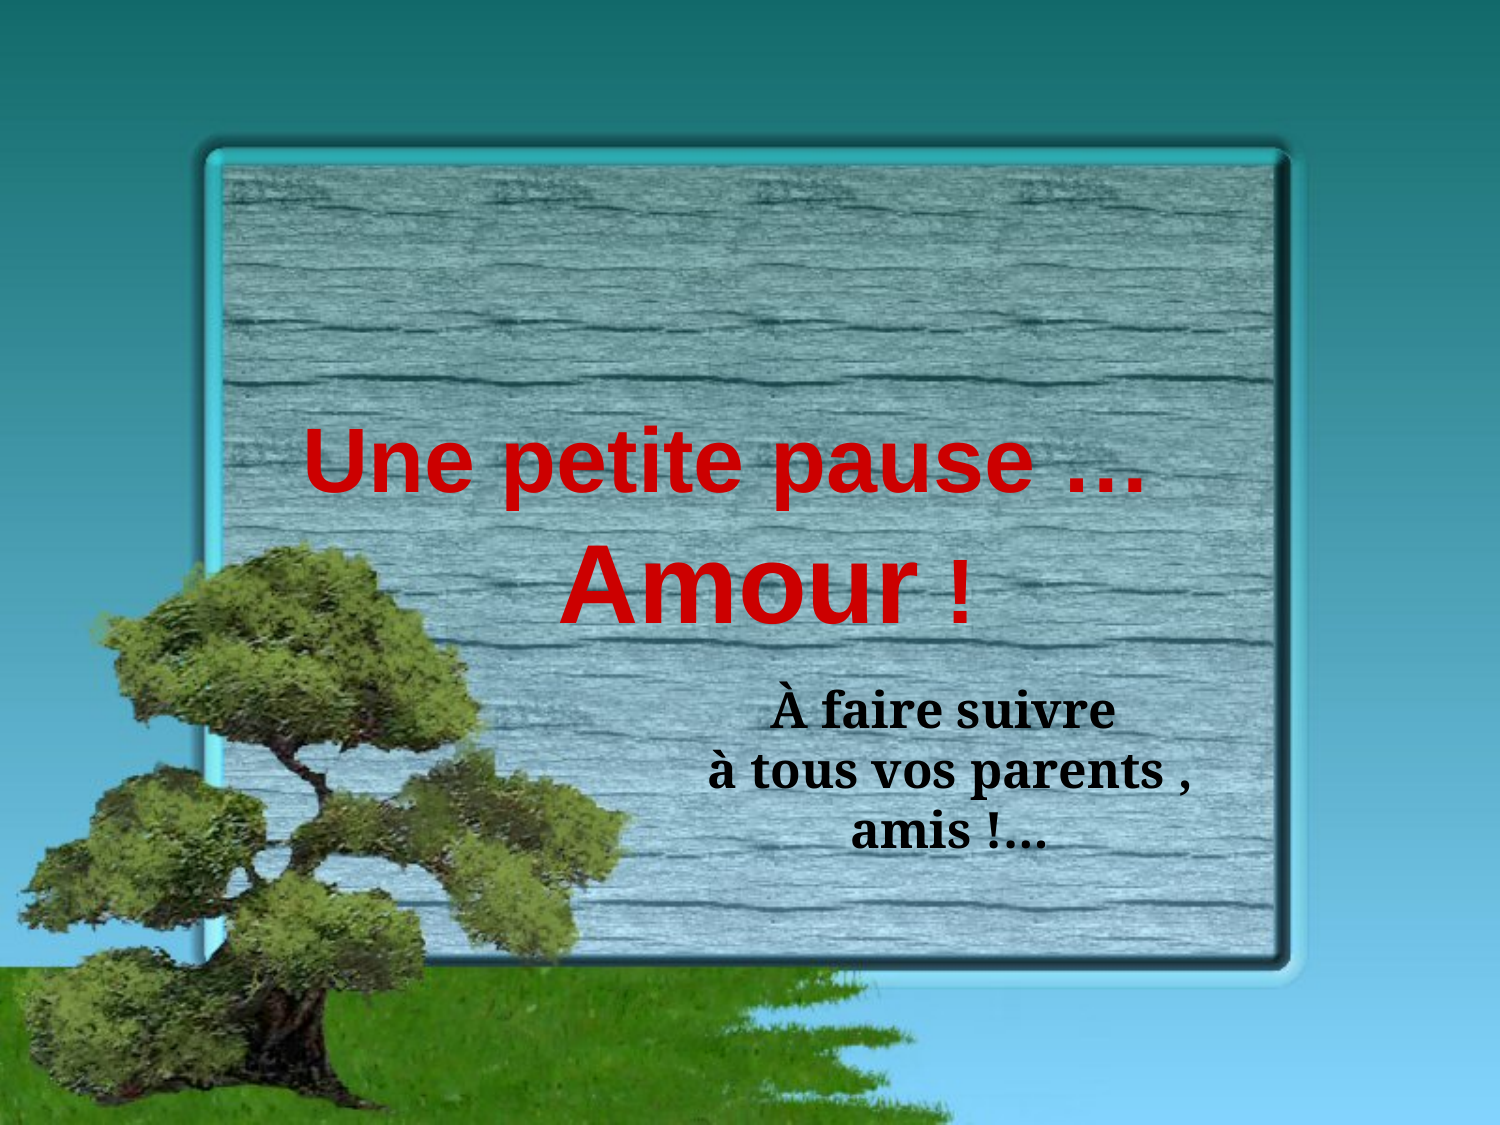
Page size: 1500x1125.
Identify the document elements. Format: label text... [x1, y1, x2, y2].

picture [0, 0, 1500, 1125]
text_box À faire suivre à tous vos parents , amis !… [650, 712, 1238, 825]
text_box Une petite pause … Amour ! [287, 393, 1188, 654]
